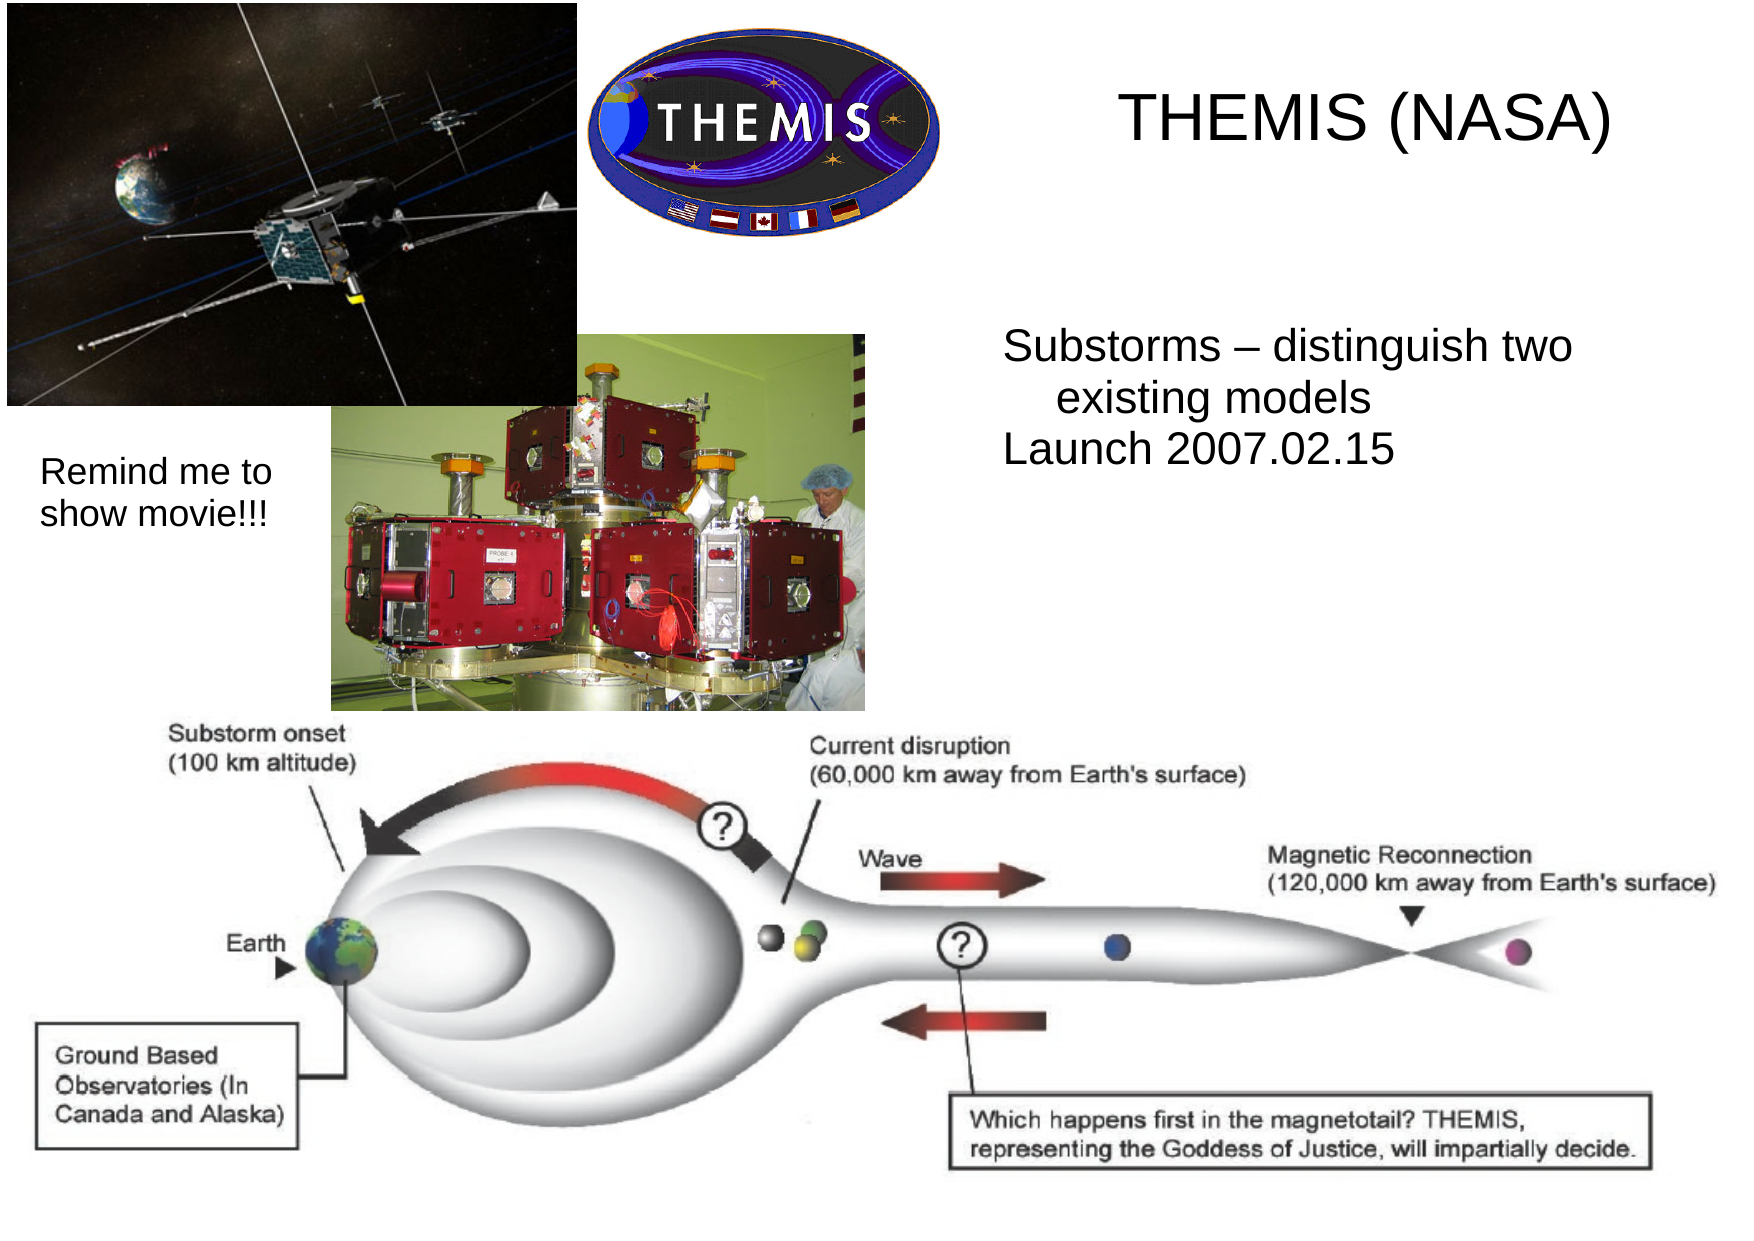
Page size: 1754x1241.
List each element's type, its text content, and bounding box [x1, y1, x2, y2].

picture [587, 28, 940, 237]
title THEMIS (NASA) [995, 21, 1736, 214]
text_box Remind me to show movie!!! [24, 442, 300, 542]
text_box Substorms – distinguish two existing models Launch 2007.02.15 [970, 312, 1642, 845]
picture [7, 3, 865, 711]
picture [27, 712, 1723, 1182]
